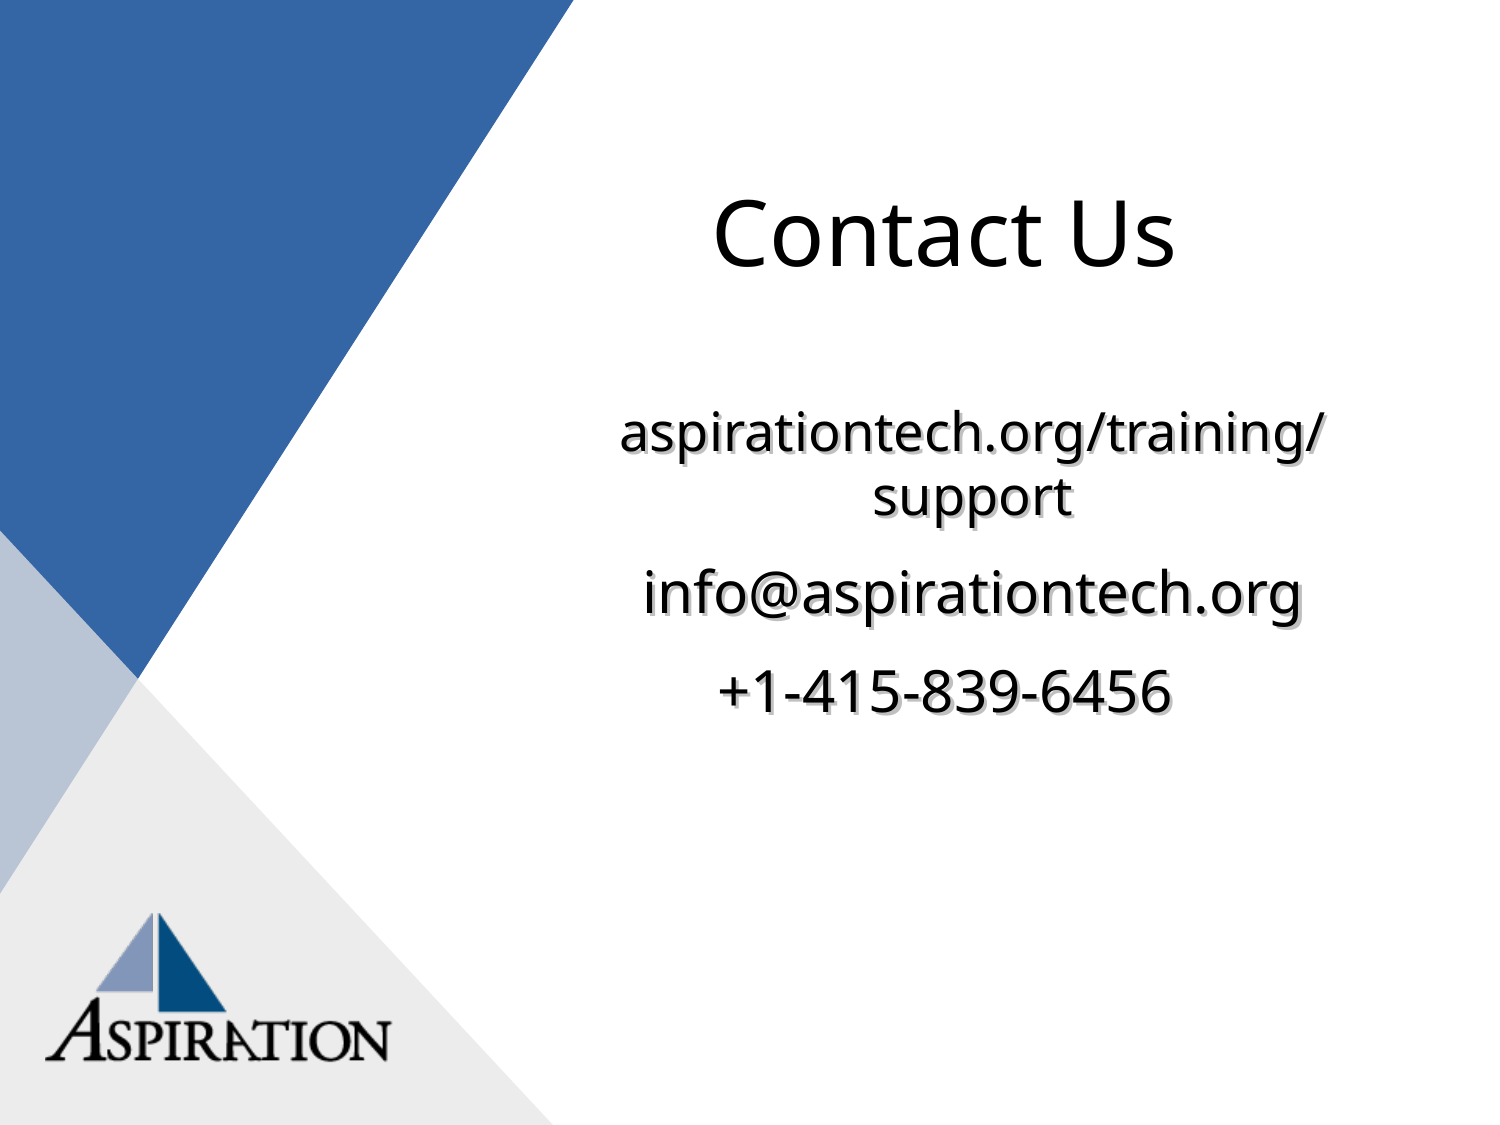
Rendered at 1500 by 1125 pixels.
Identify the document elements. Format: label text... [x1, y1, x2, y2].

title Contact Us [465, 139, 1425, 327]
picture [45, 913, 394, 1081]
list aspirationtech.org/training/support info@aspirationtech.org +1-415-839-6456 [465, 398, 1425, 751]
